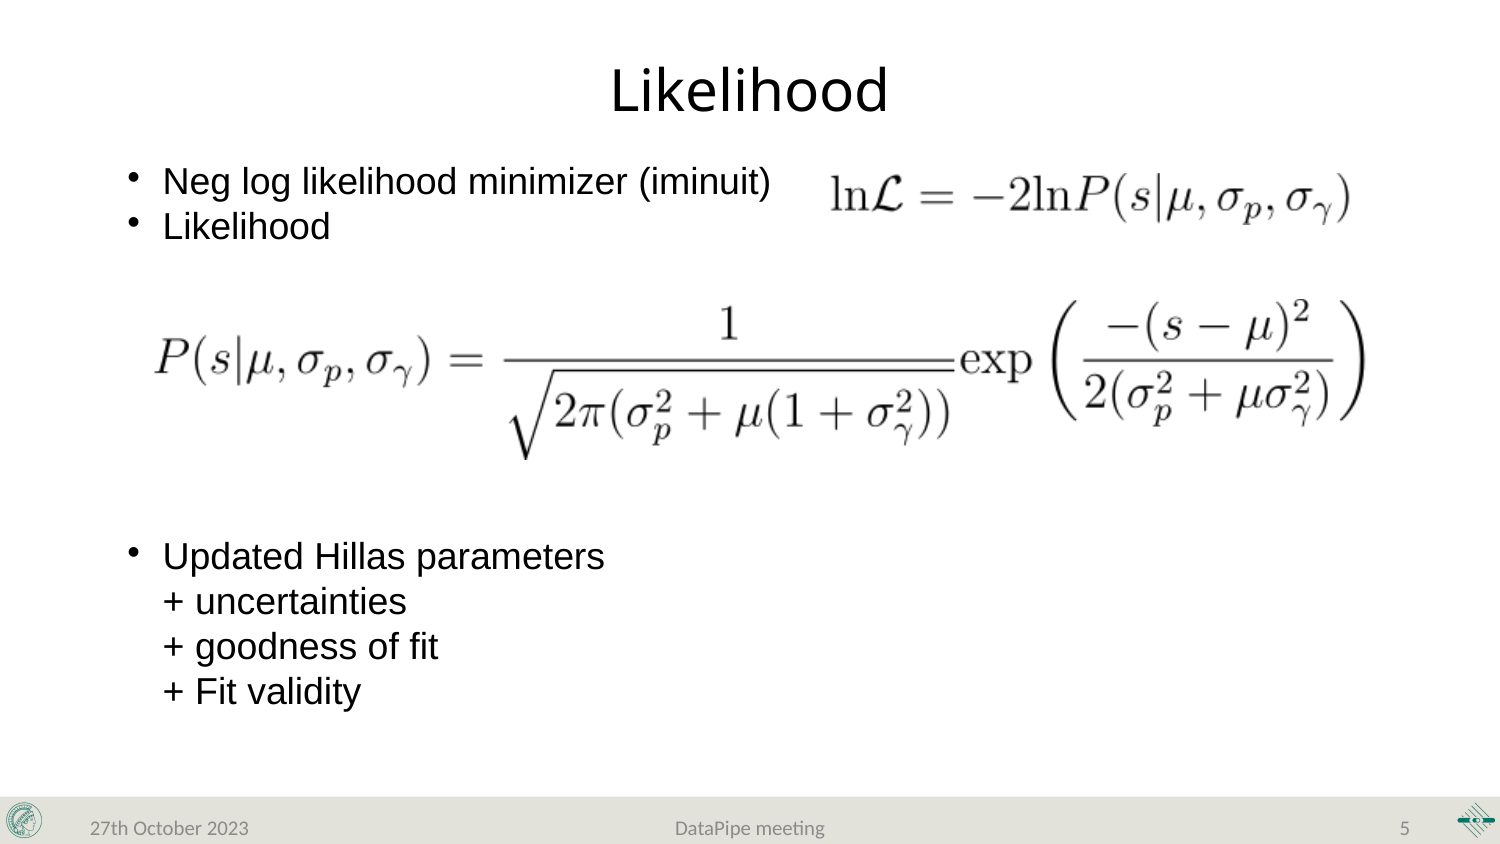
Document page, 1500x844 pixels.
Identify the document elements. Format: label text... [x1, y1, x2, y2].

text_box Updated Hillas parameters + uncertainties + goodness of fit + Fit validity [112, 524, 1238, 746]
text_box Neg log likelihood minimizer (iminuit) Likelihood [112, 150, 1388, 249]
picture [0, 0, 1500, 844]
text_box Likelihood [475, 45, 1025, 131]
slide_number 27th October 2023 [75, 809, 425, 844]
